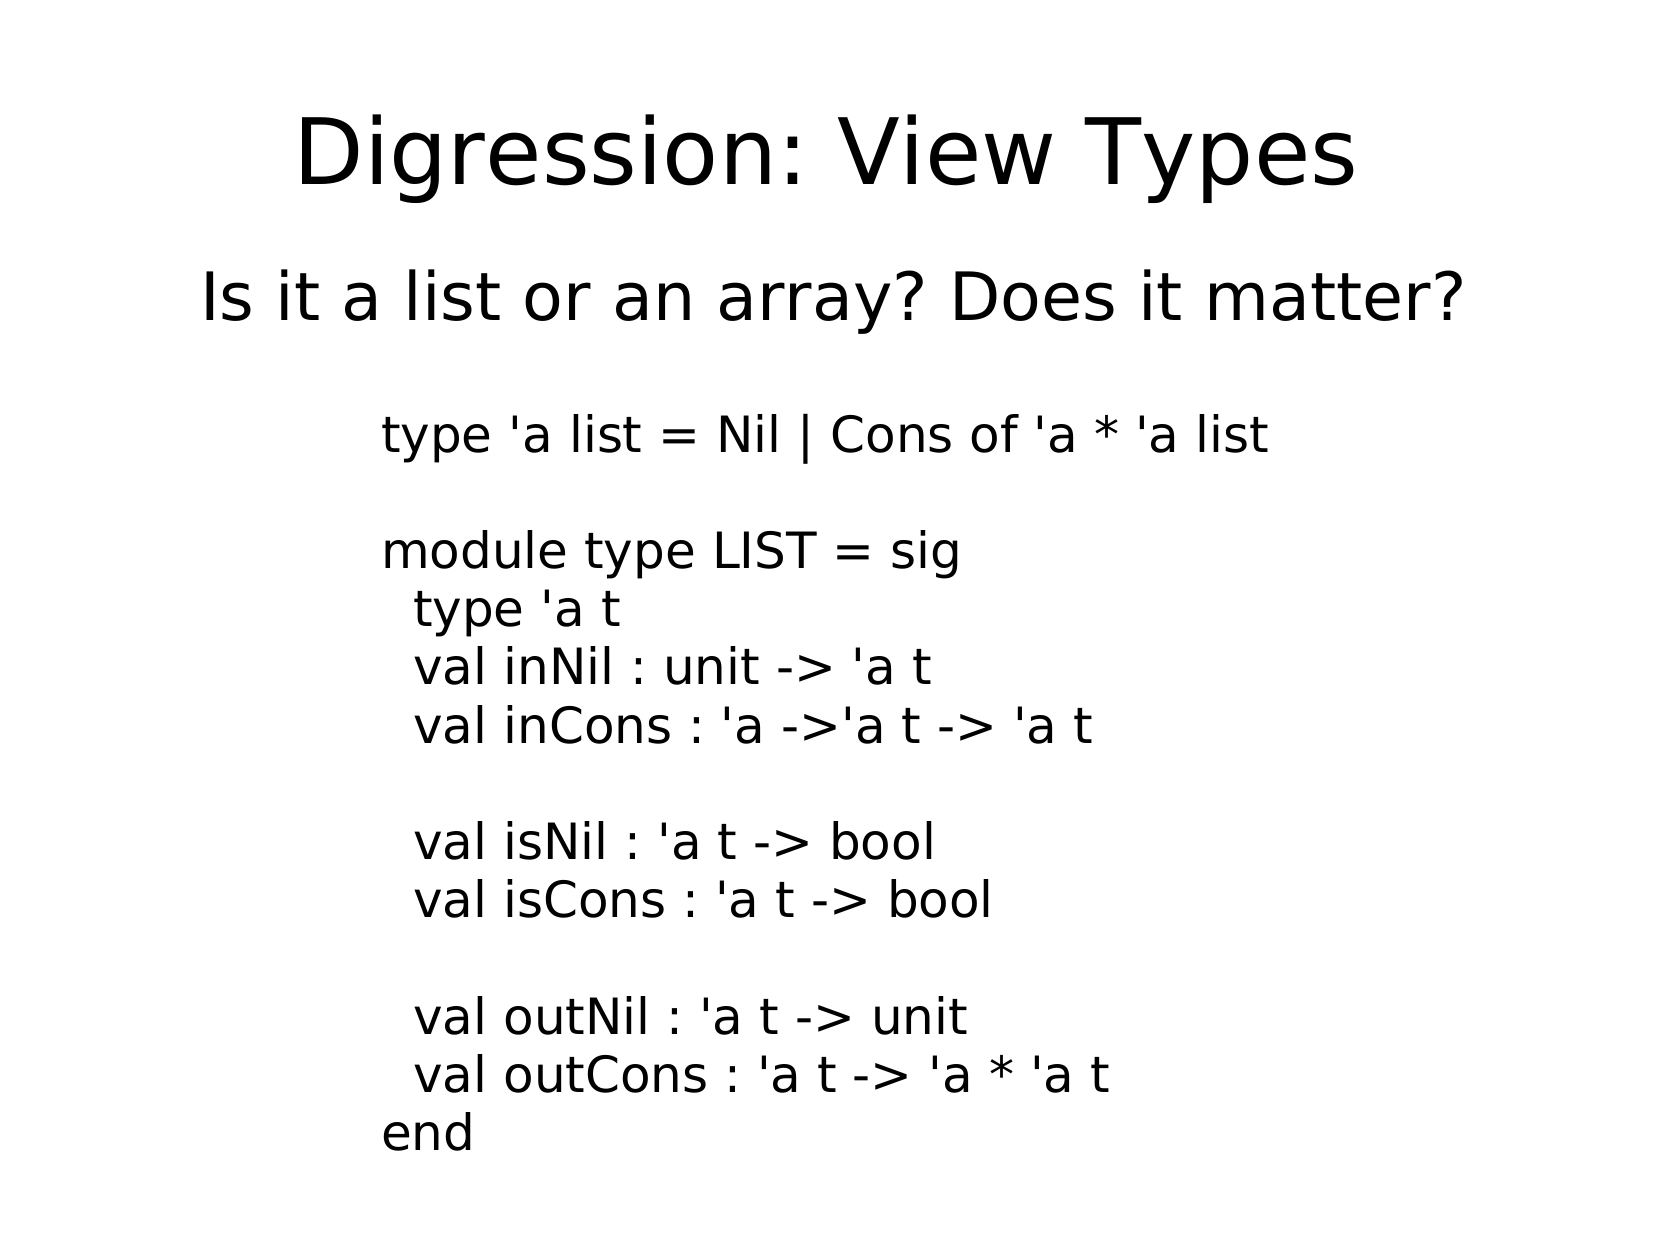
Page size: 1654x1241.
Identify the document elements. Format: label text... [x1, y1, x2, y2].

title Digression: View Types [82, 49, 1571, 257]
text_box Is it a list or an array? Does it matter? [185, 250, 1484, 344]
text_box type 'a list = Nil | Cons of 'a * 'a list module type LIST = sig type 'a t val inNil : unit -> 'a t val inCons : 'a ->'a t -> 'a t val isNil : 'a t -> bool val isCons : 'a t -> bool val outNil : 'a t -> unit val outCons : 'a t -> 'a * 'a t end [366, 344, 1264, 1229]
